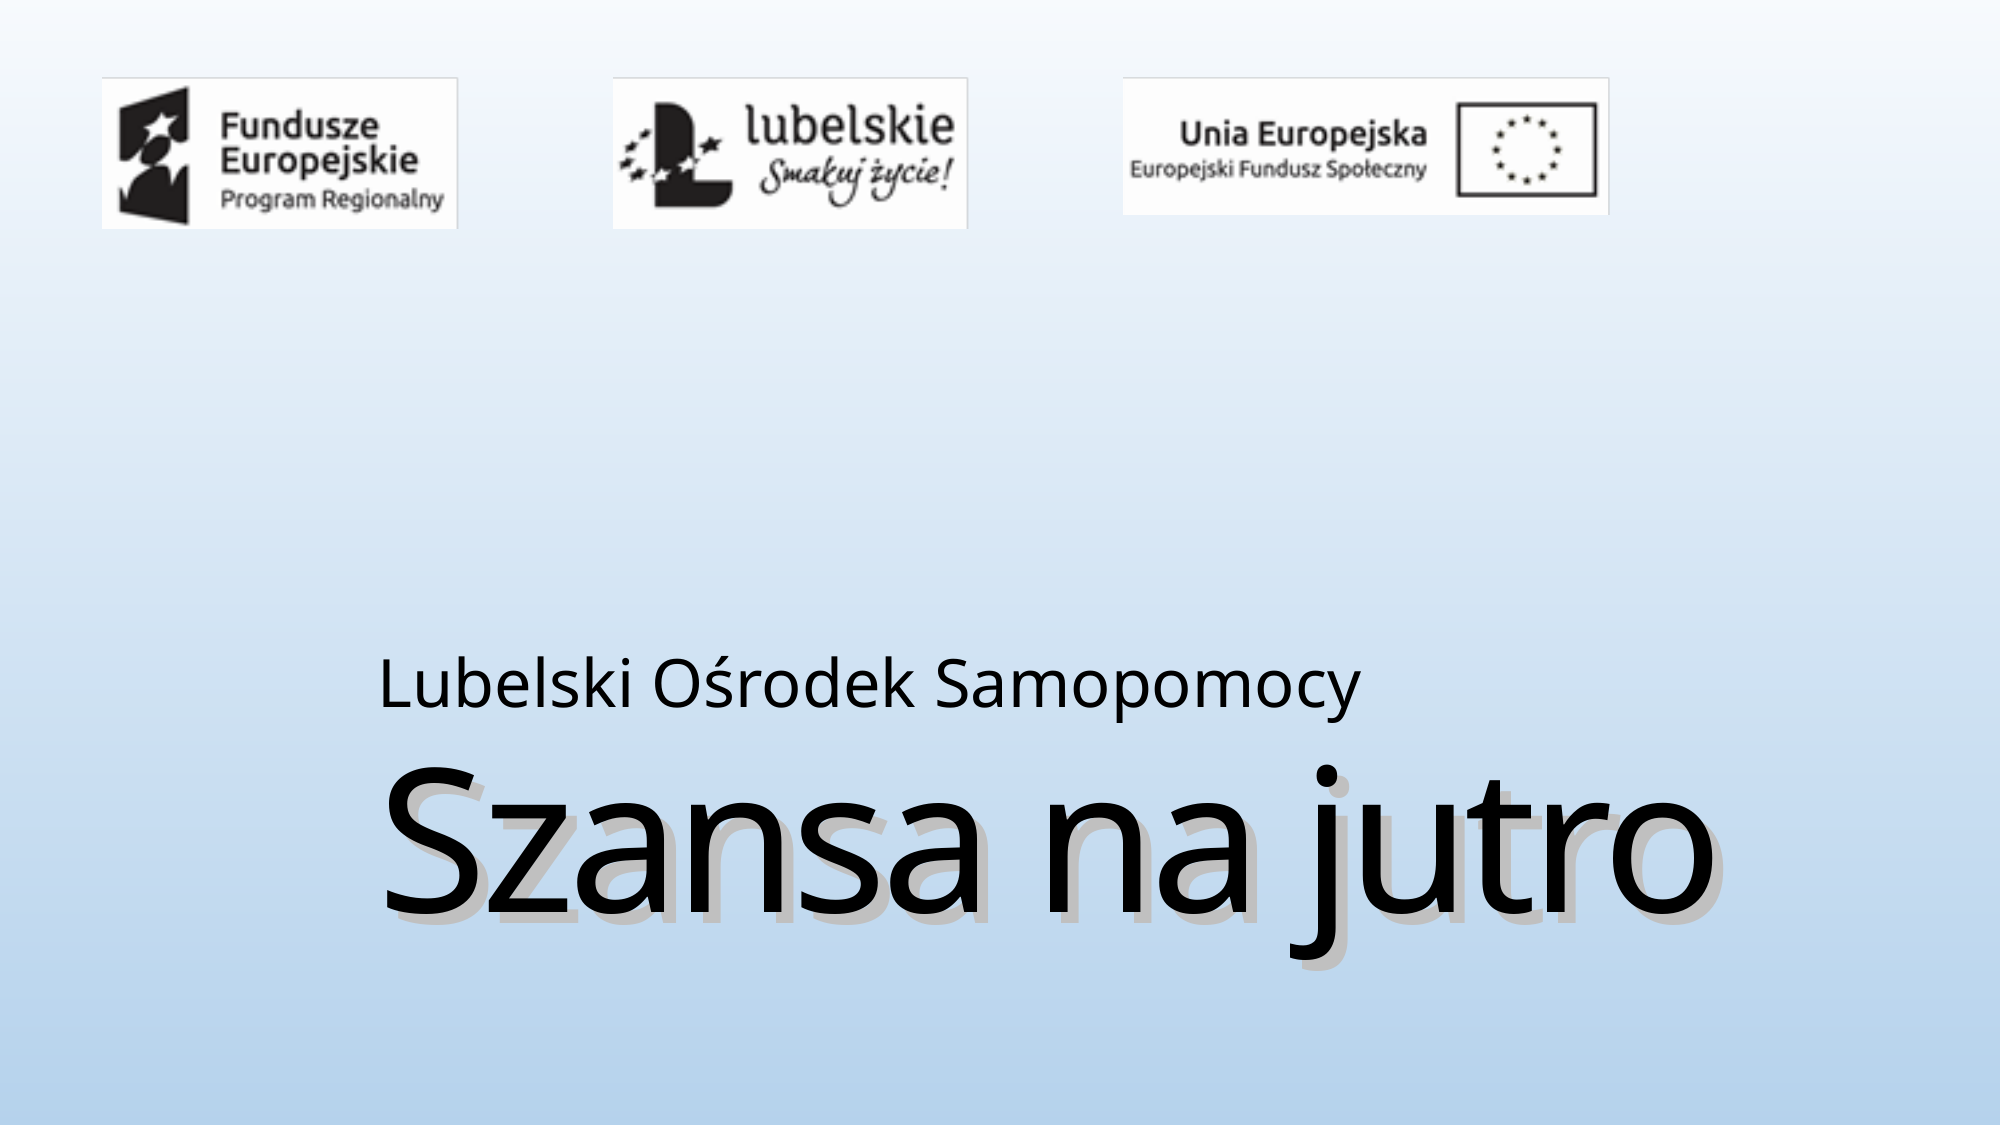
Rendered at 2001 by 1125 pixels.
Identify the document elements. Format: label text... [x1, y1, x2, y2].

subtitle Lubelski Ośrodek Samopomocy [362, 606, 1863, 730]
picture [1123, 76, 1612, 215]
picture [102, 76, 461, 229]
title Szansa na jutro [362, 732, 1863, 1002]
picture [613, 76, 971, 229]
